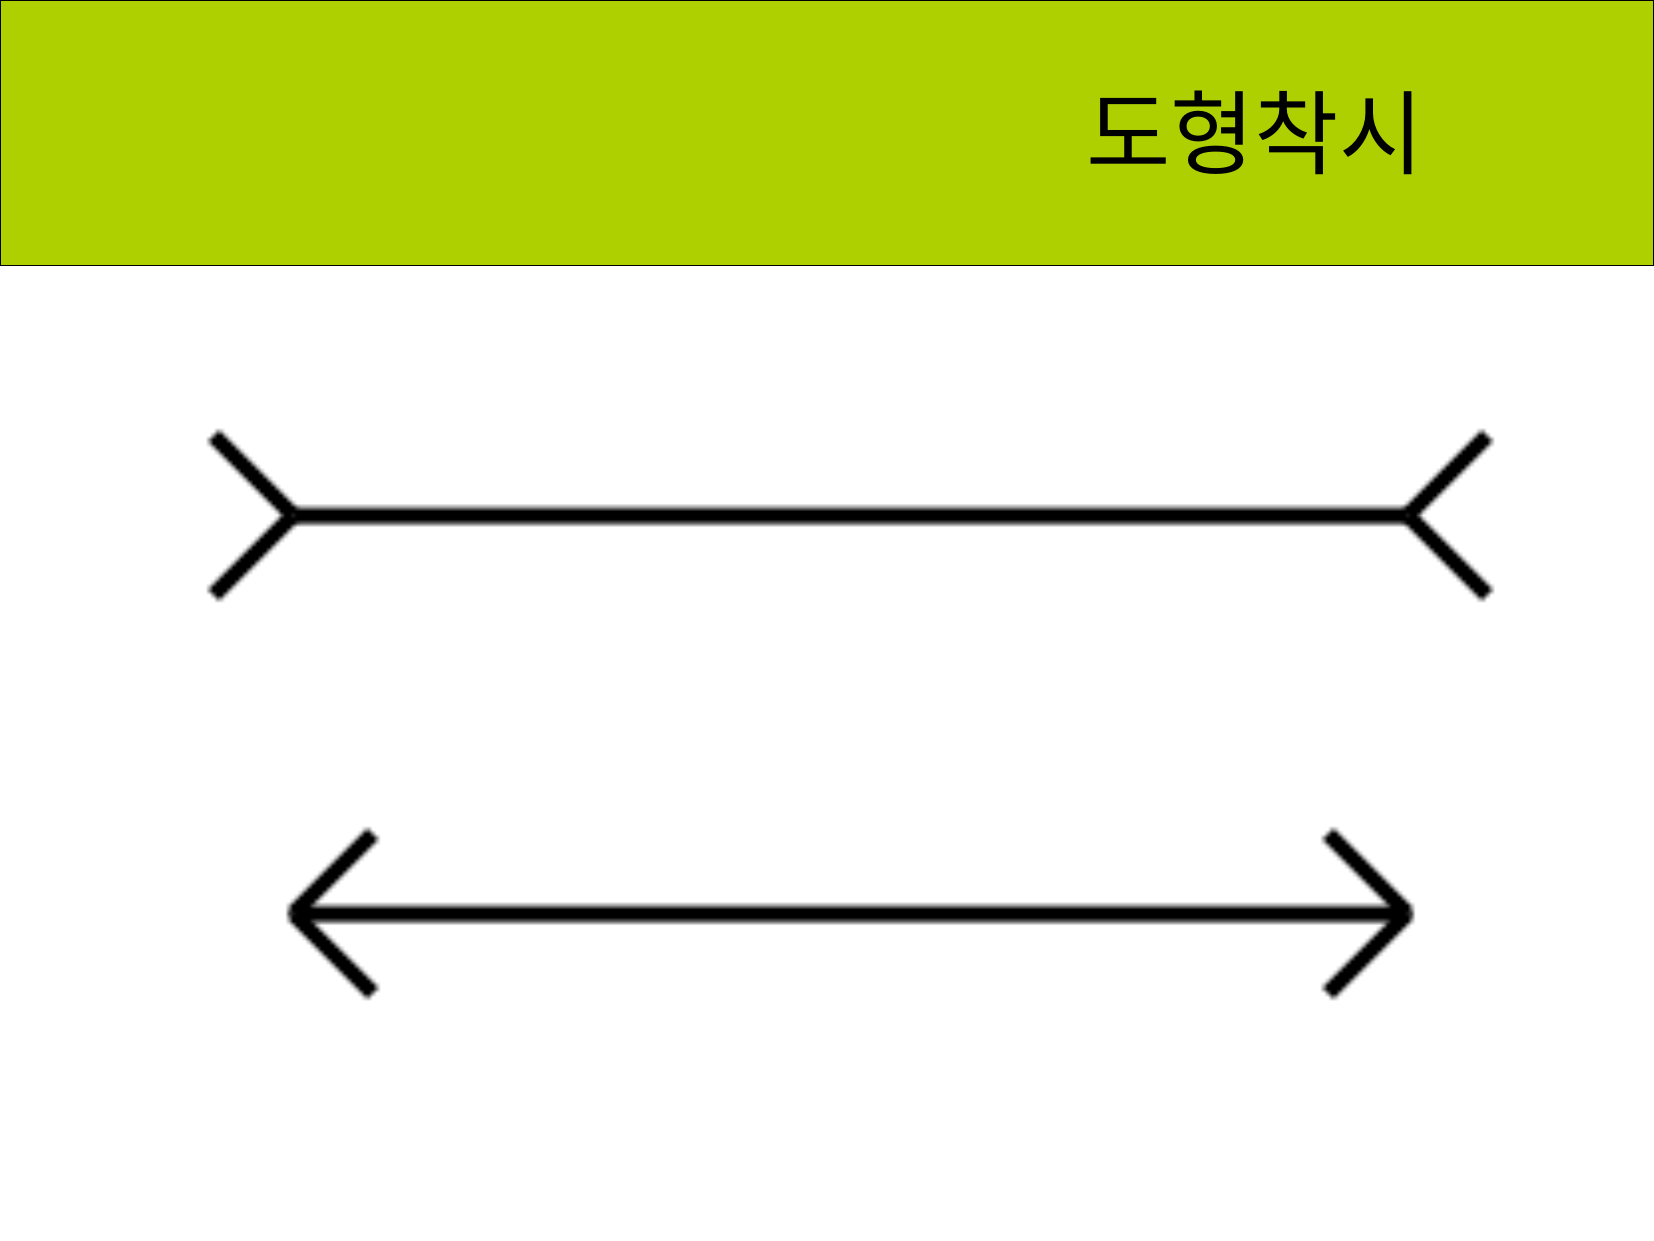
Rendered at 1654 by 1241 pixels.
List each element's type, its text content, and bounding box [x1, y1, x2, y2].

picture [54, 276, 1646, 1152]
title 도형착시 [885, 49, 1625, 207]
